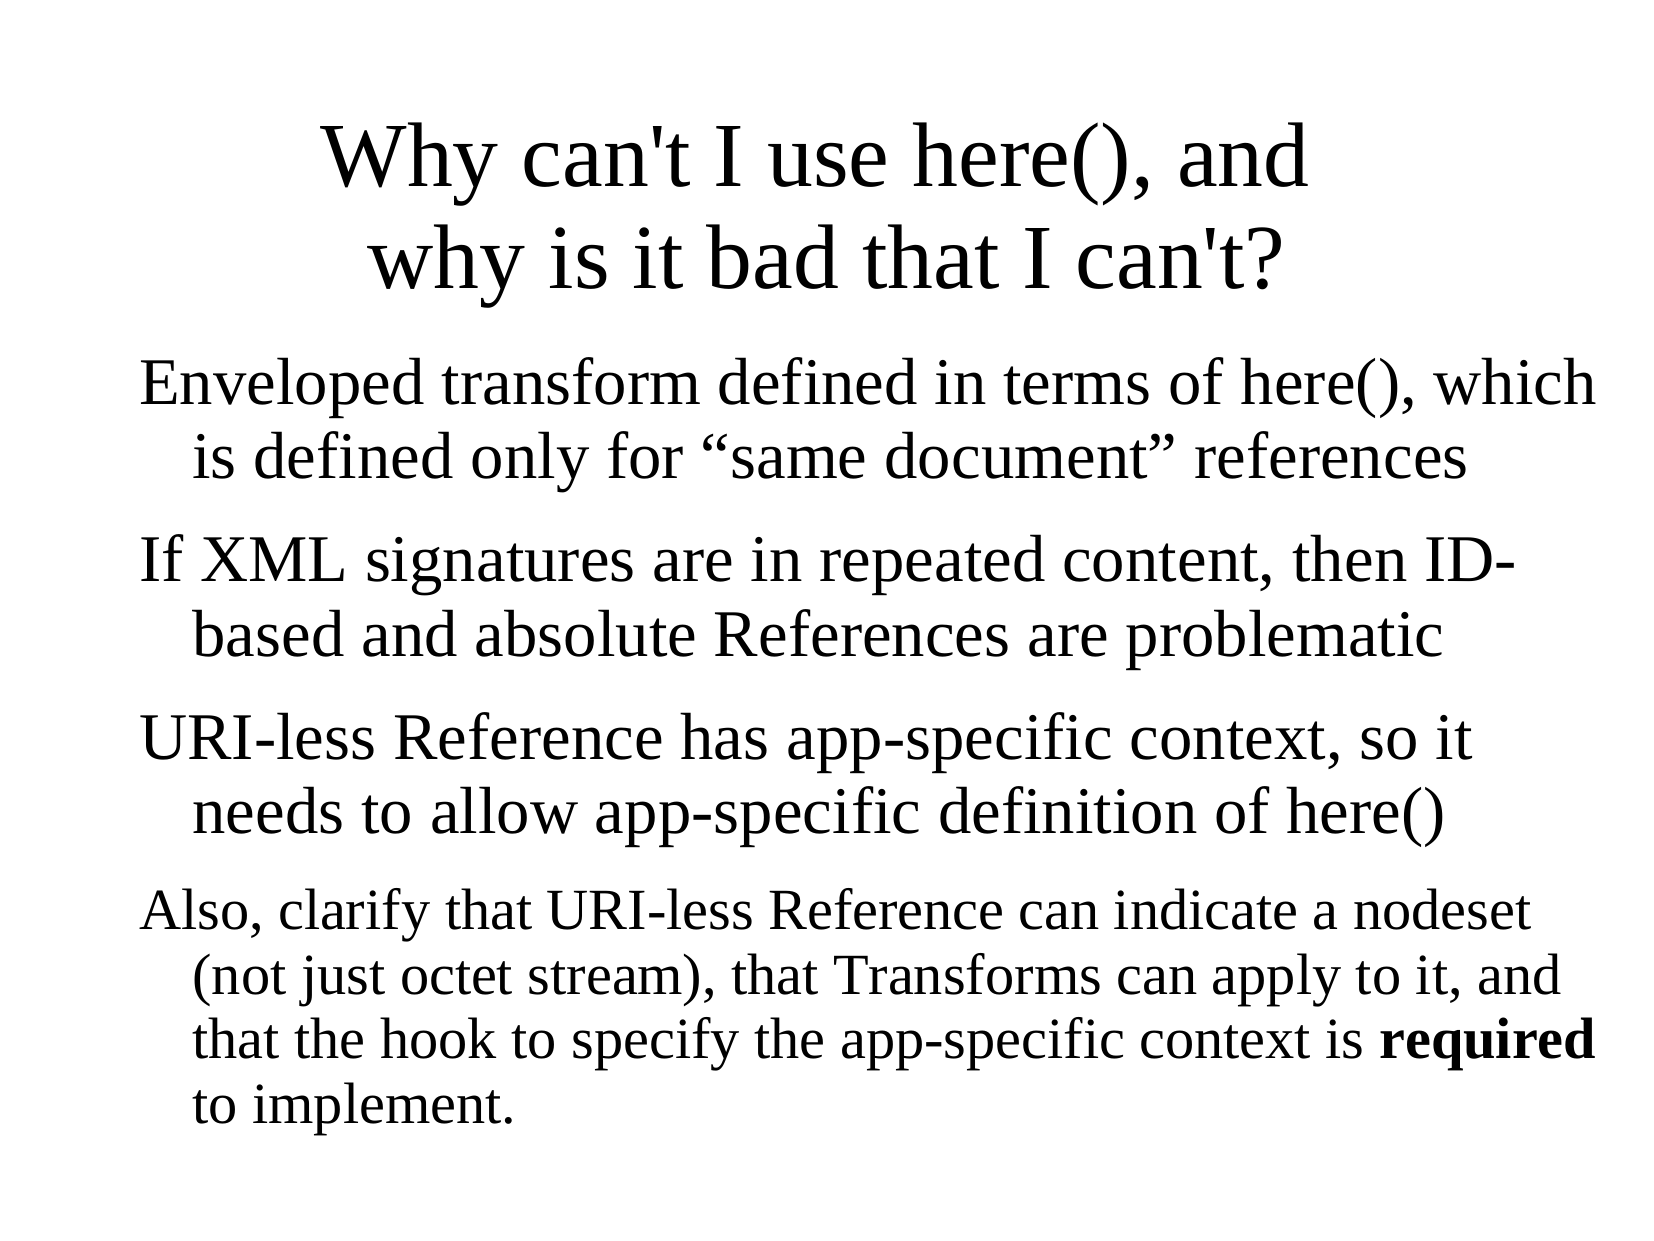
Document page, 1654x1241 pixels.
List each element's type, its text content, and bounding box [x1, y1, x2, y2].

title Why can't I use here(), and why is it bad that I can't? [121, 100, 1534, 312]
list Enveloped transform defined in terms of here(), which is defined only for “same document” references If XML signatures are in repeated content, then ID-based and absolute References are problematic URI-less Reference has app-specific context, so it needs to allow app-specific definition of here() Also, clarify that URI-less Reference can indicate a nodeset (not just octet stream), that Transforms can apply to it, and that the hook to specify the app-specific context is required to implement. [121, 344, 1631, 1239]
